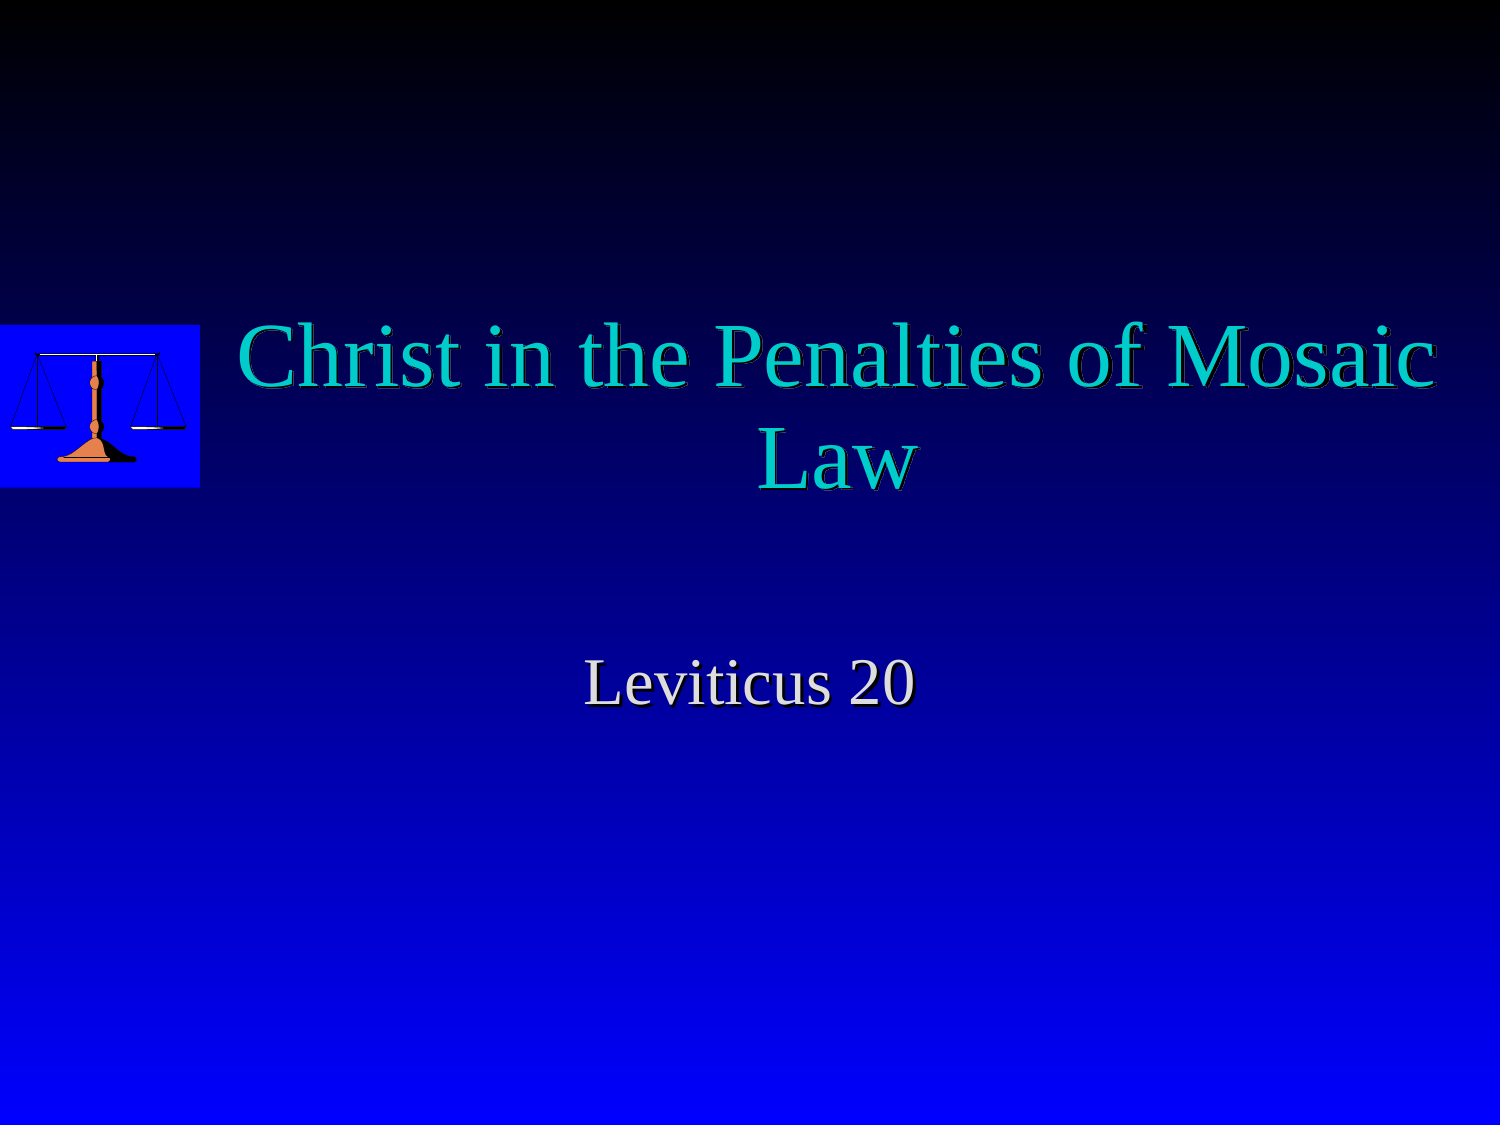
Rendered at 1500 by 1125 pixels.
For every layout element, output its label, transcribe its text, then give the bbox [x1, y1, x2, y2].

subtitle Leviticus 20 [223, 637, 1277, 926]
title Christ in the Penalties of Mosaic Law [205, 297, 1469, 516]
